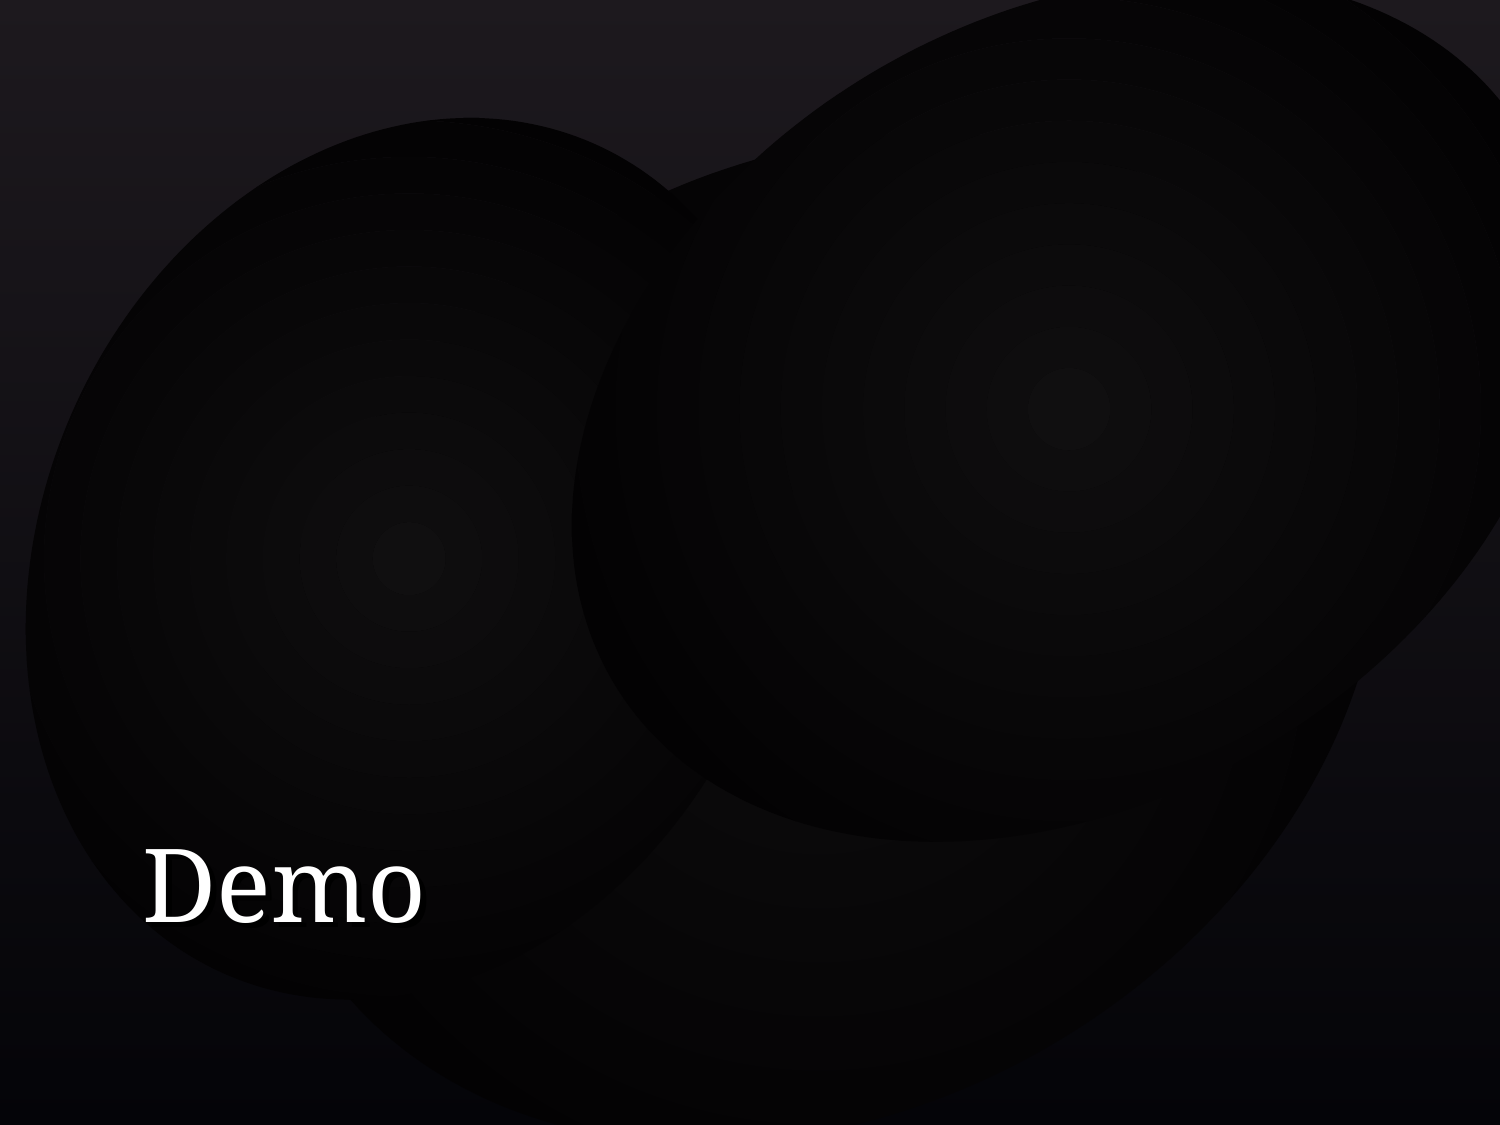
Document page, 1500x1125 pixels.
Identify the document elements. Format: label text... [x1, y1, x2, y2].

title Demo [127, 800, 1366, 951]
